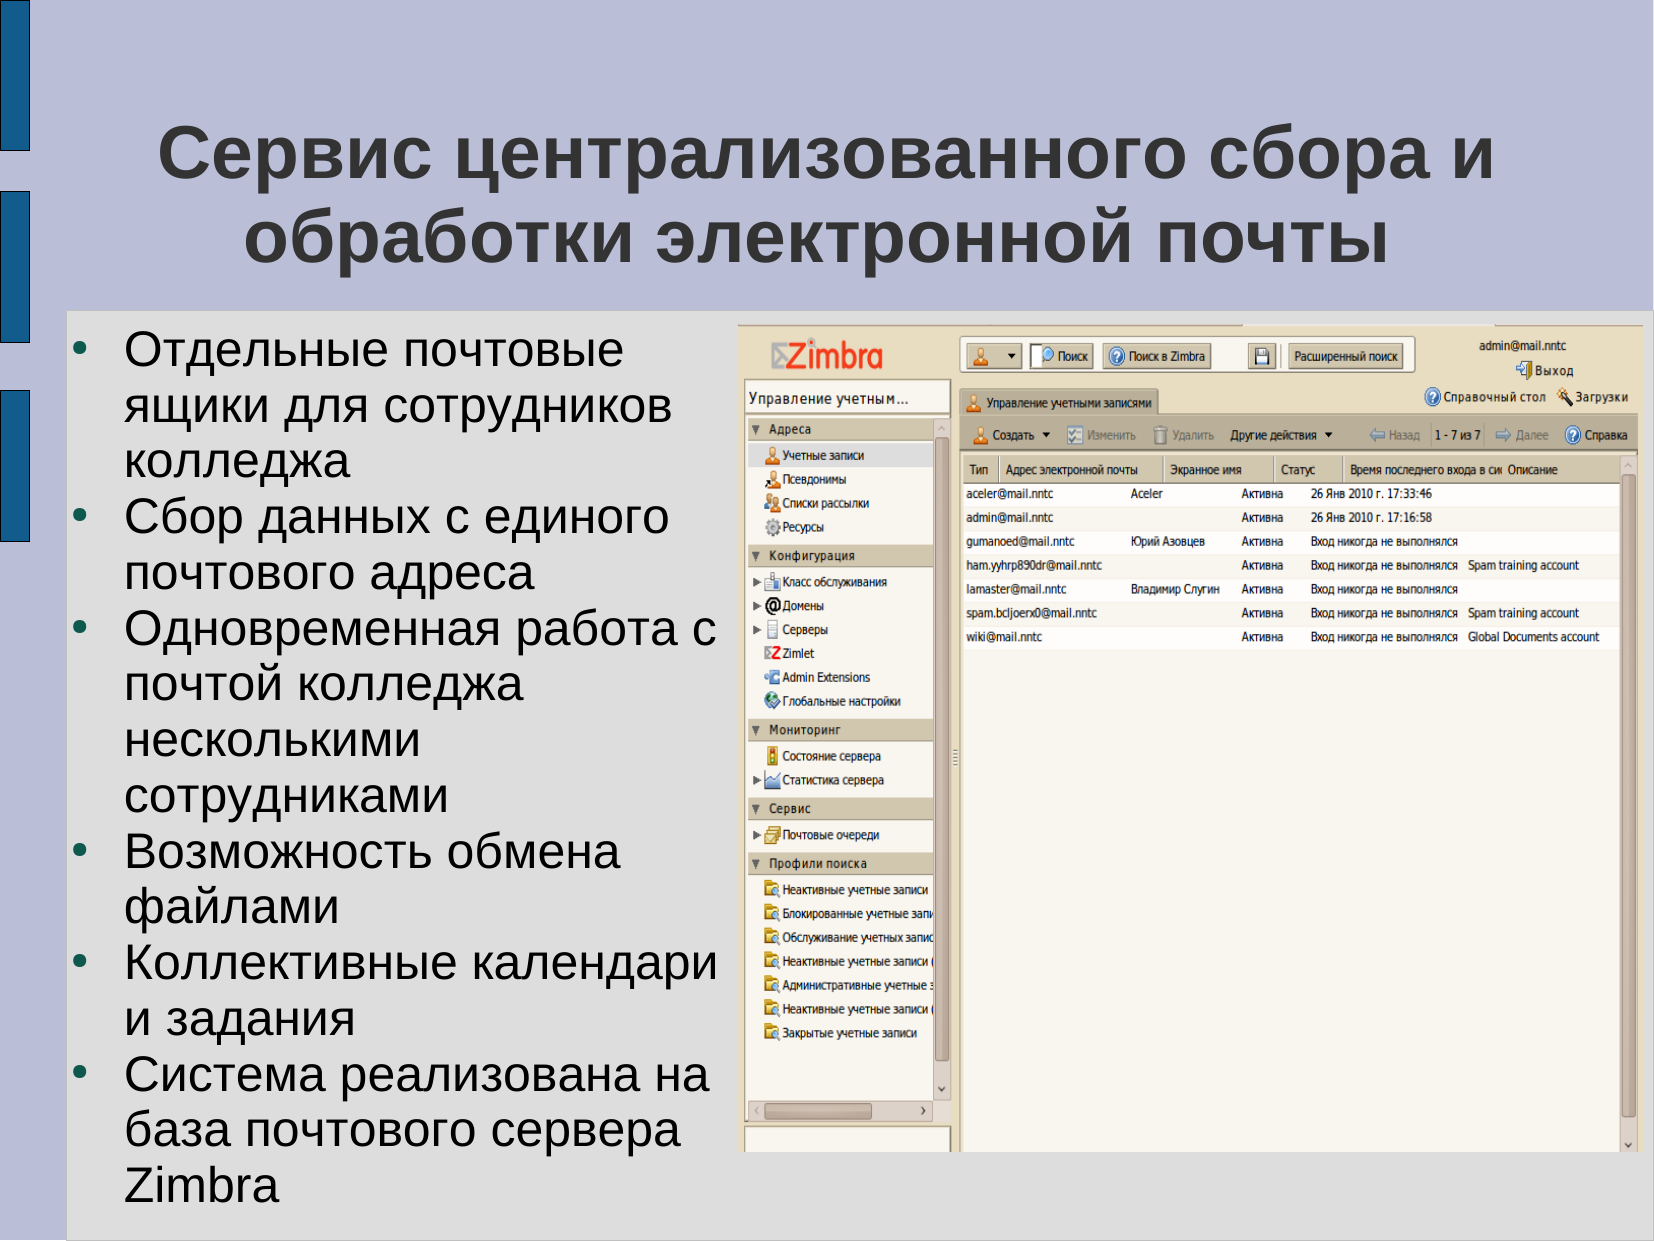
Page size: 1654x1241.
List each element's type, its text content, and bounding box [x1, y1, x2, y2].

list Отдельные почтовые ящики для сотрудников колледжа Сбор данных с единого почтового адреса Одновременная работа с почтой колледжа несколькими сотрудниками Возможность обмена файлами Коллективные календари и задания Система реализована на база почтового сервера Zimbra [53, 321, 743, 1214]
title Сервис централизованного сбора и обработки электронной почты [121, 91, 1534, 299]
picture [738, 324, 1643, 1164]
